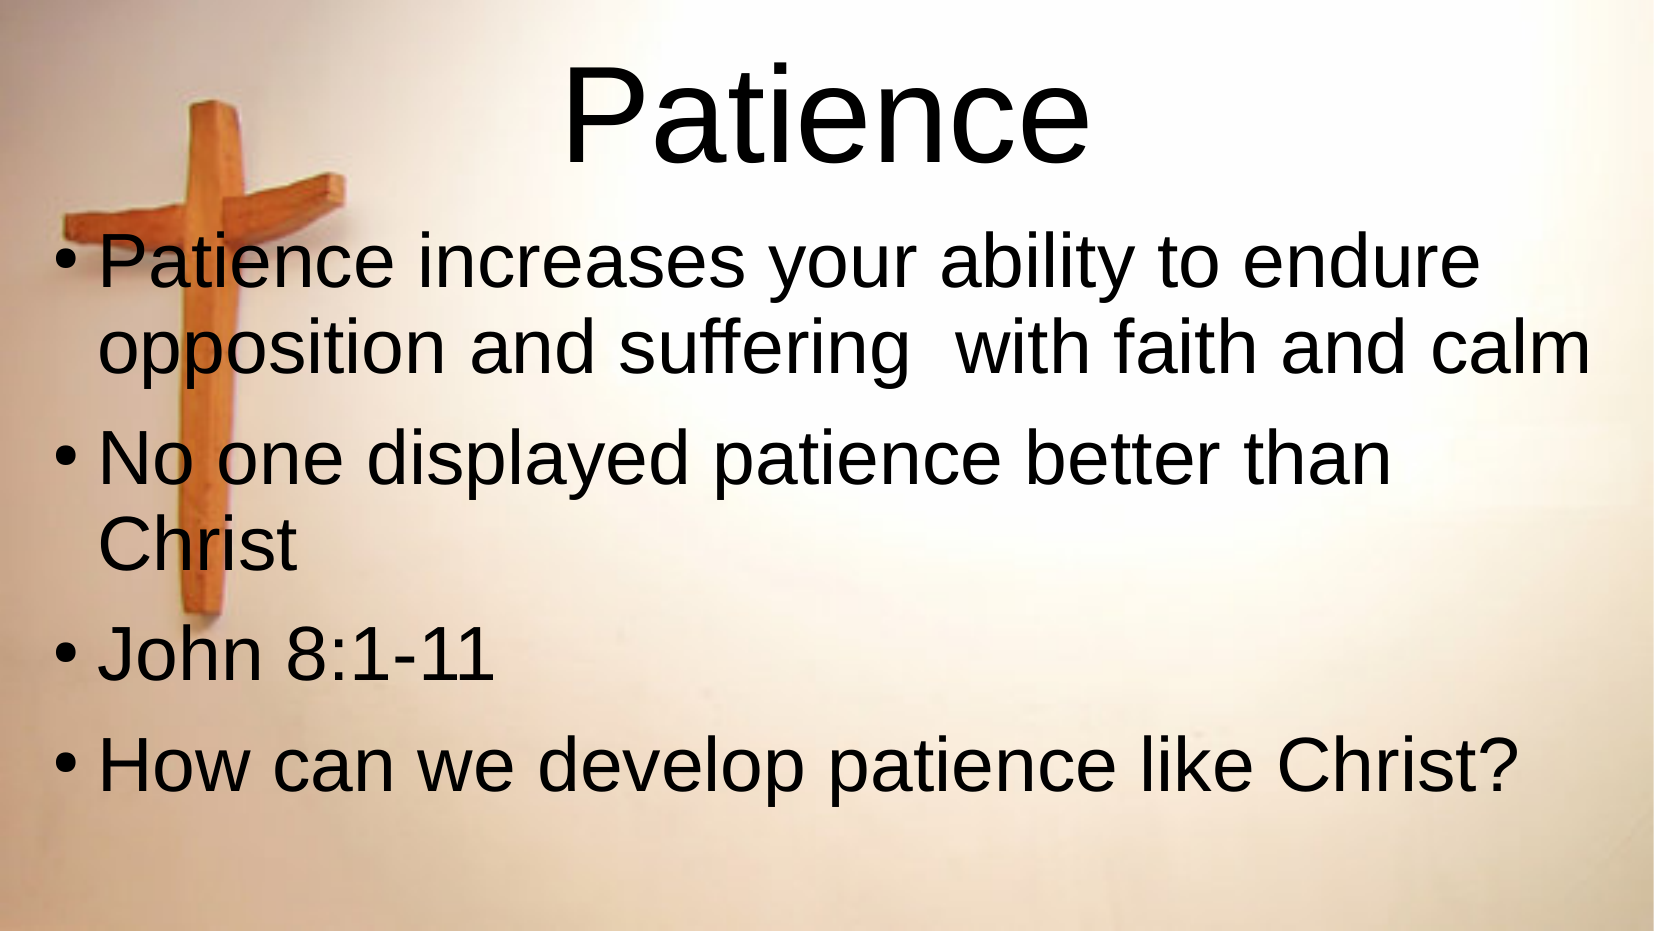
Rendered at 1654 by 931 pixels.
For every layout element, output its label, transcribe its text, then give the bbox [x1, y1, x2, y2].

list Patience increases your ability to endure opposition and suffering with faith and calm No one displayed patience better than Christ John 8:1-11 How can we develop patience like Christ? [37, 217, 1613, 901]
title Patience [82, 37, 1571, 193]
picture [0, 0, 1654, 931]
